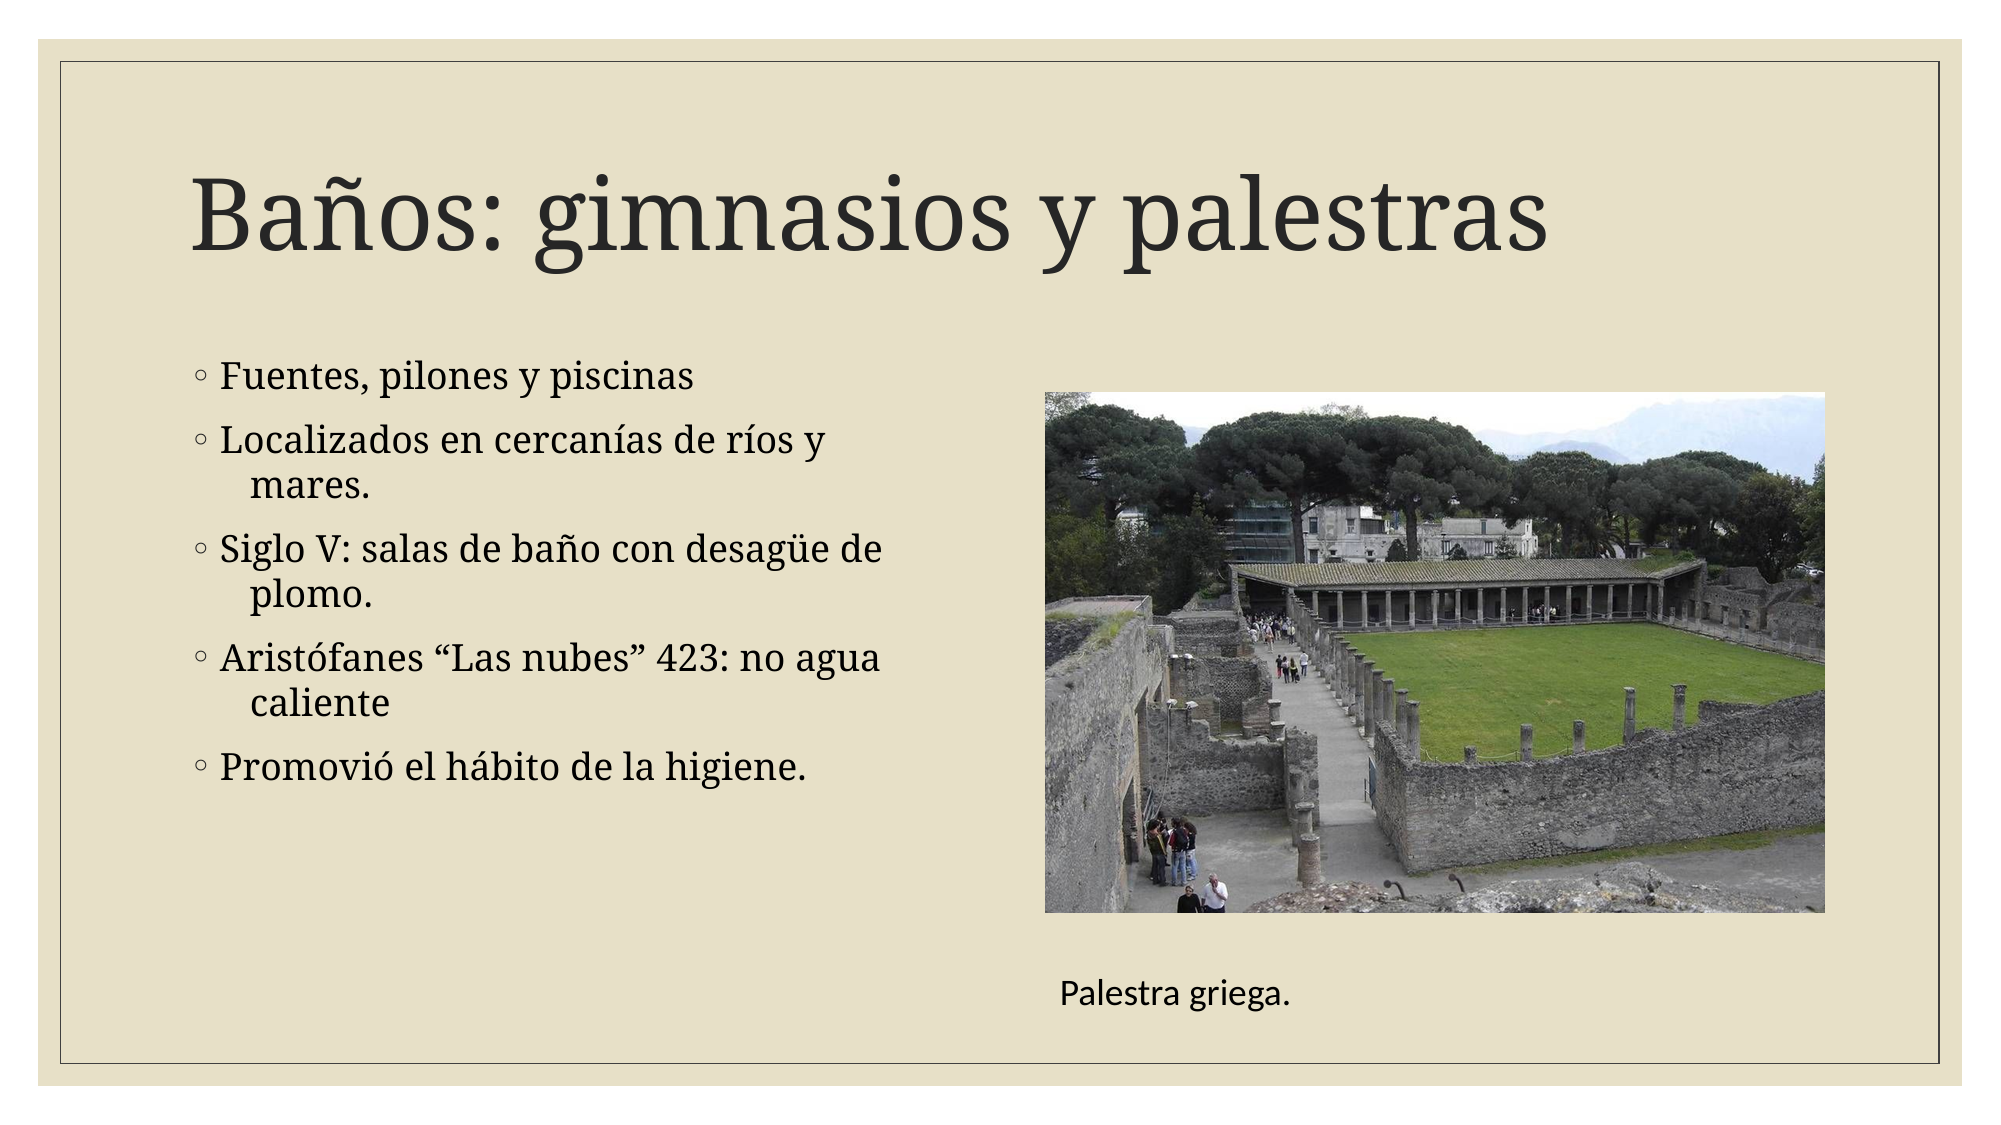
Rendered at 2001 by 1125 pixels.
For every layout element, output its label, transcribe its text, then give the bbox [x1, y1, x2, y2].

picture [1045, 392, 1825, 913]
text_box Palestra griega. [1044, 960, 1809, 1021]
list Fuentes, pilones y piscinas Localizados en cercanías de ríos y mares. Siglo V: salas de baño con desagüe de plomo. Aristófanes “Las nubes” 423: no agua caliente Promovió el hábito de la higiene. [174, 345, 955, 961]
title Baños: gimnasios y palestras [174, 105, 1825, 331]
